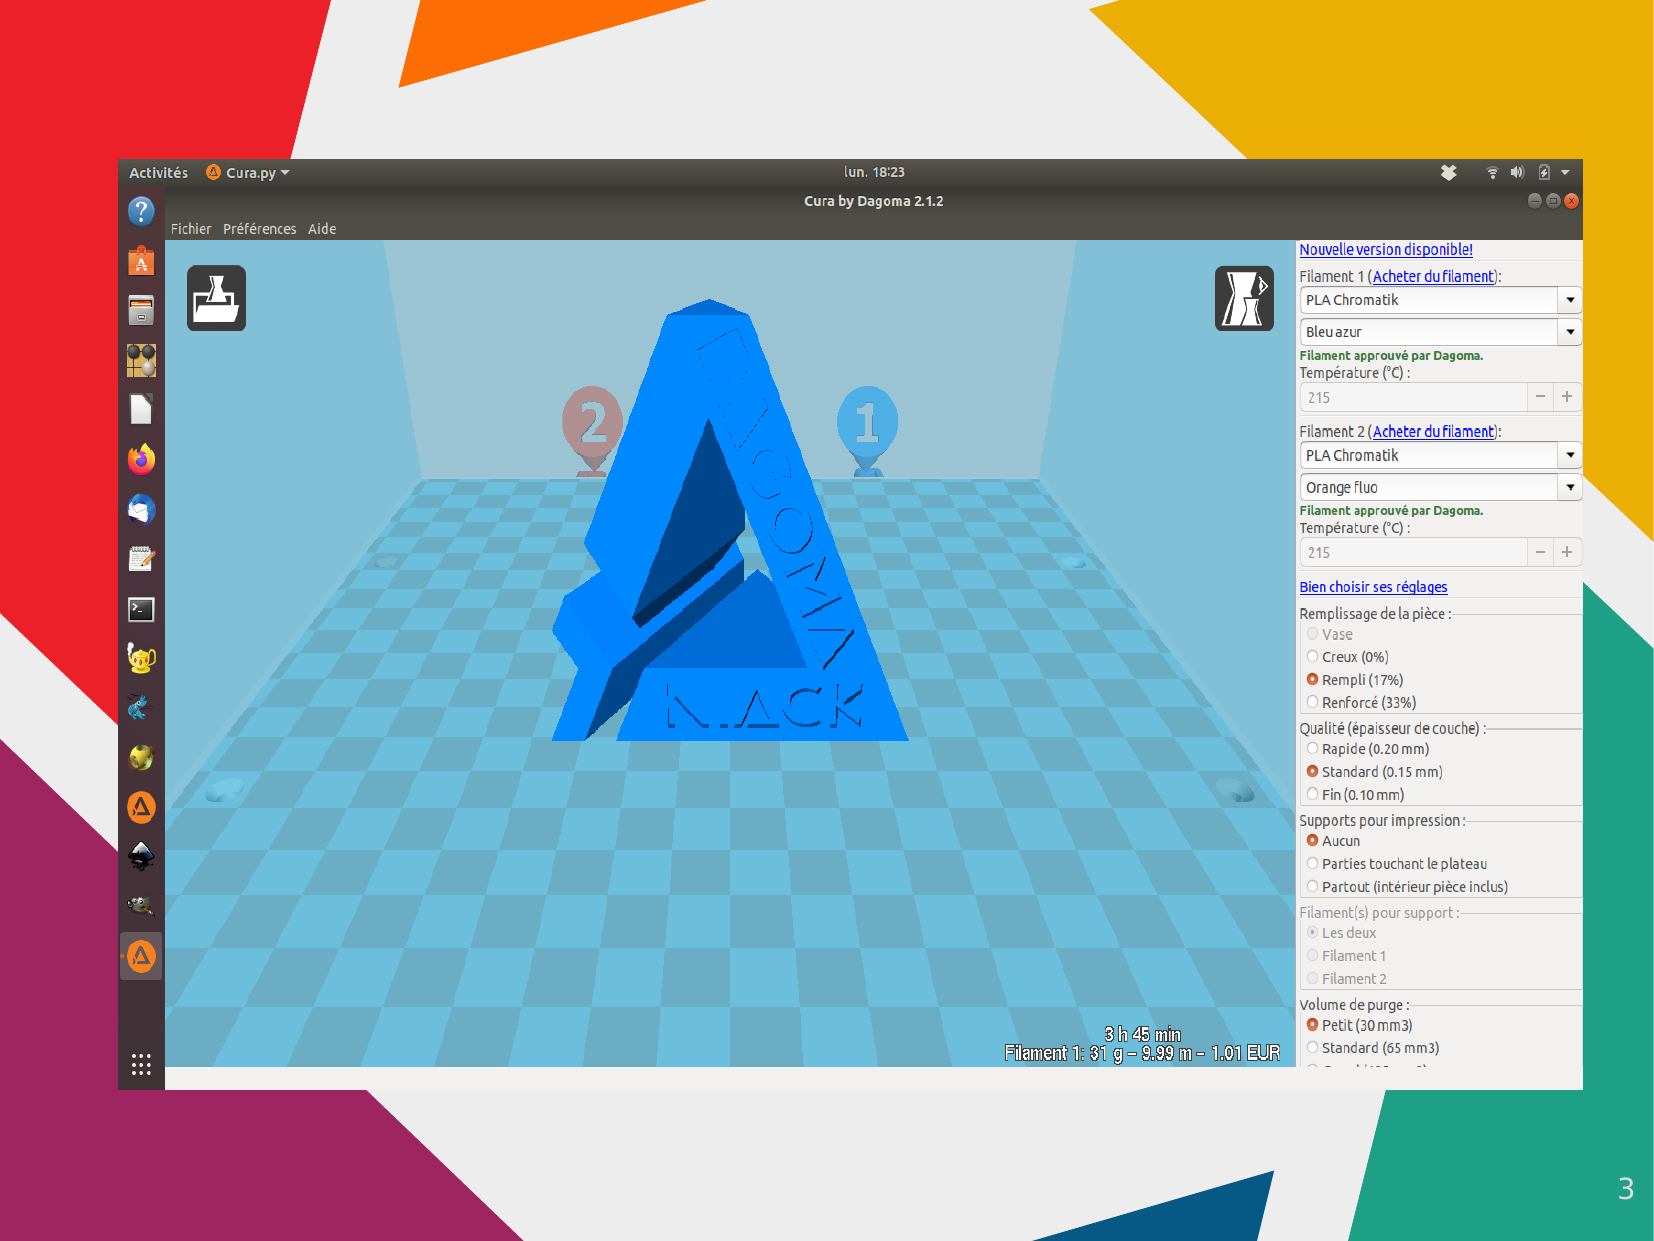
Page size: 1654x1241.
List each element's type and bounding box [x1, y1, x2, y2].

picture [118, 159, 1583, 1091]
